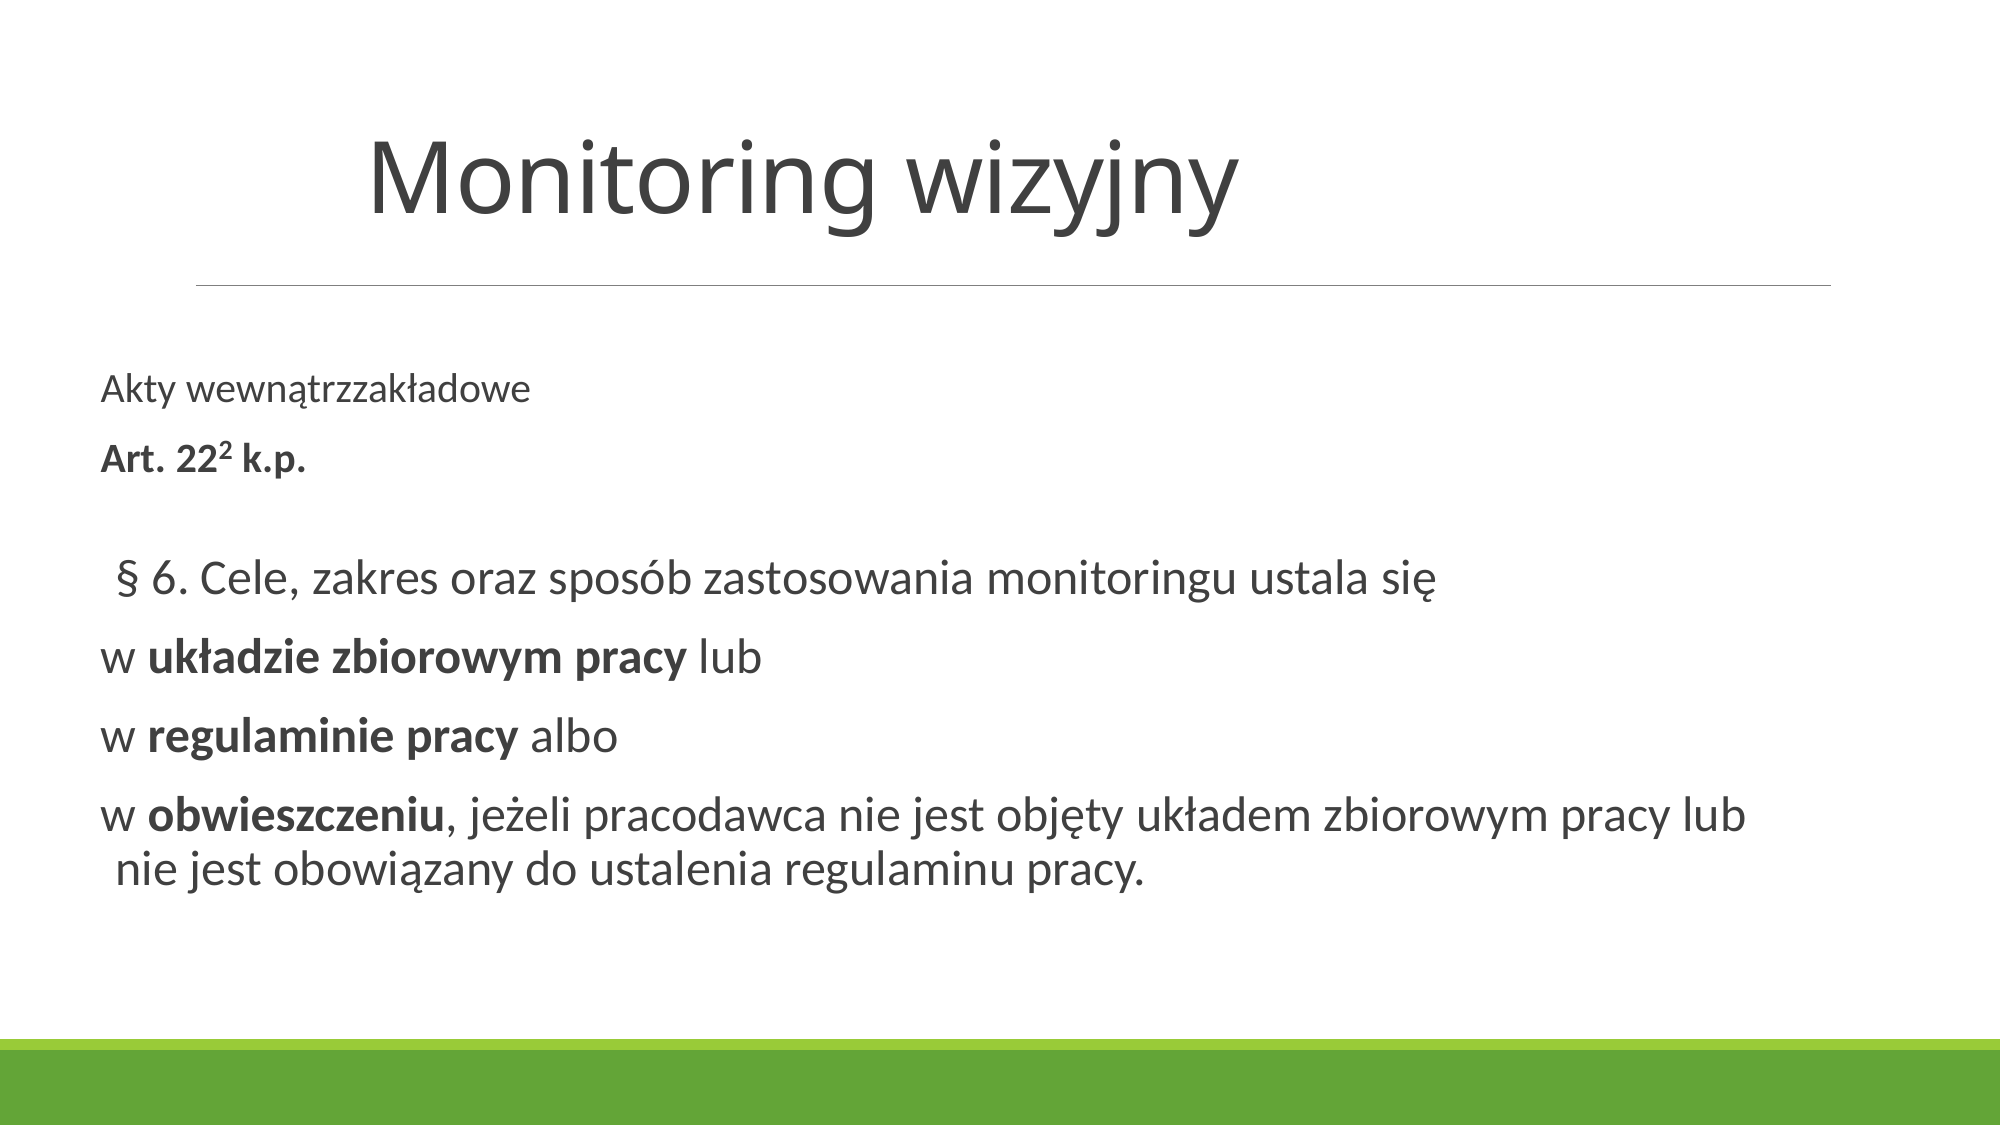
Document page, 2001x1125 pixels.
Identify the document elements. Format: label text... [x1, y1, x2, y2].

title Monitoring wizyjny [350, 120, 1688, 242]
list Akty wewnątrzzakładowe Art. 222 k.p. § 6. Cele, zakres oraz sposób zastosowania monitoringu ustala się w układzie zbiorowym pracy lub w regulaminie pracy albo w obwieszczeniu, jeżeli pracodawca nie jest objęty układem zbiorowym pracy lub nie jest obowiązany do ustalenia regulaminu pracy. [85, 358, 1812, 1125]
